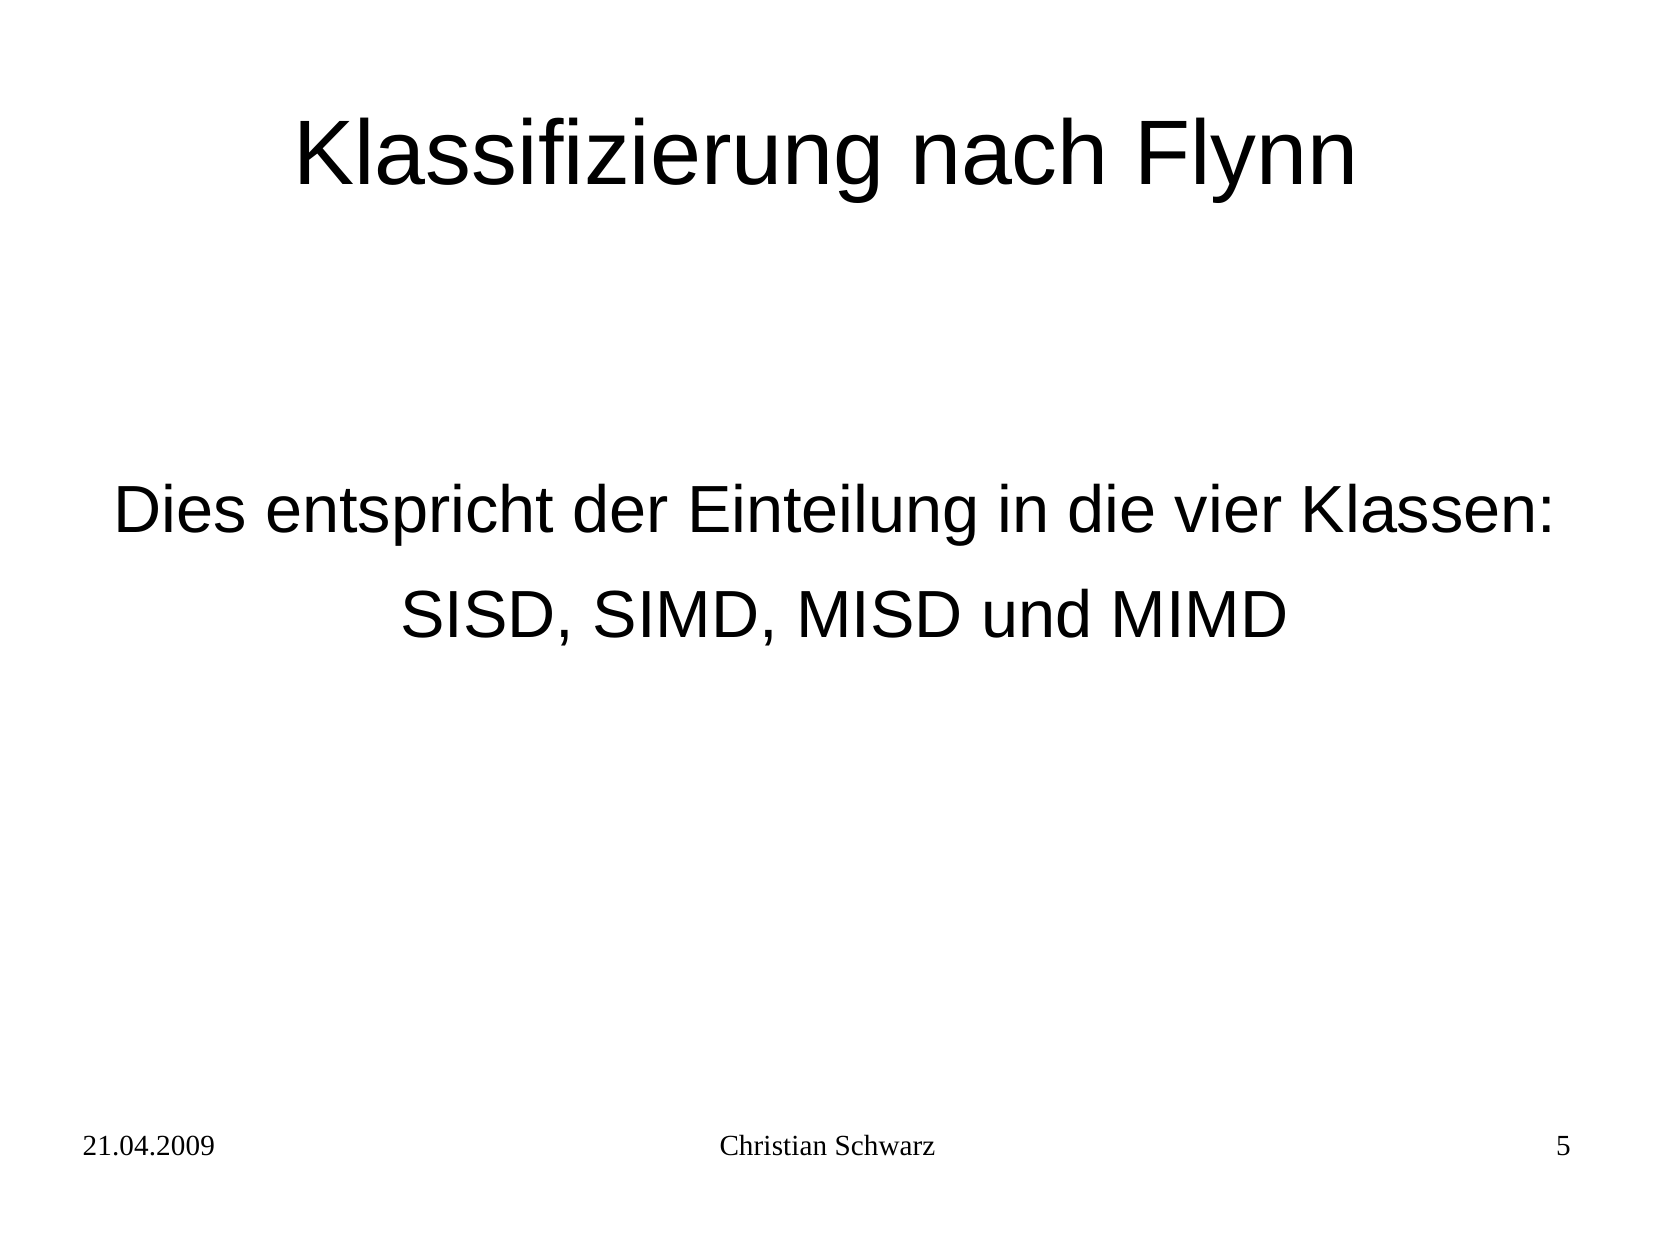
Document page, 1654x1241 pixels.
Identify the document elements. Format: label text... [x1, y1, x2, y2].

title Klassifizierung nach Flynn [82, 49, 1571, 257]
list Dies entspricht der Einteilung in die vier Klassen: SISD, SIMD, MISD und MIMD [82, 472, 1571, 1118]
